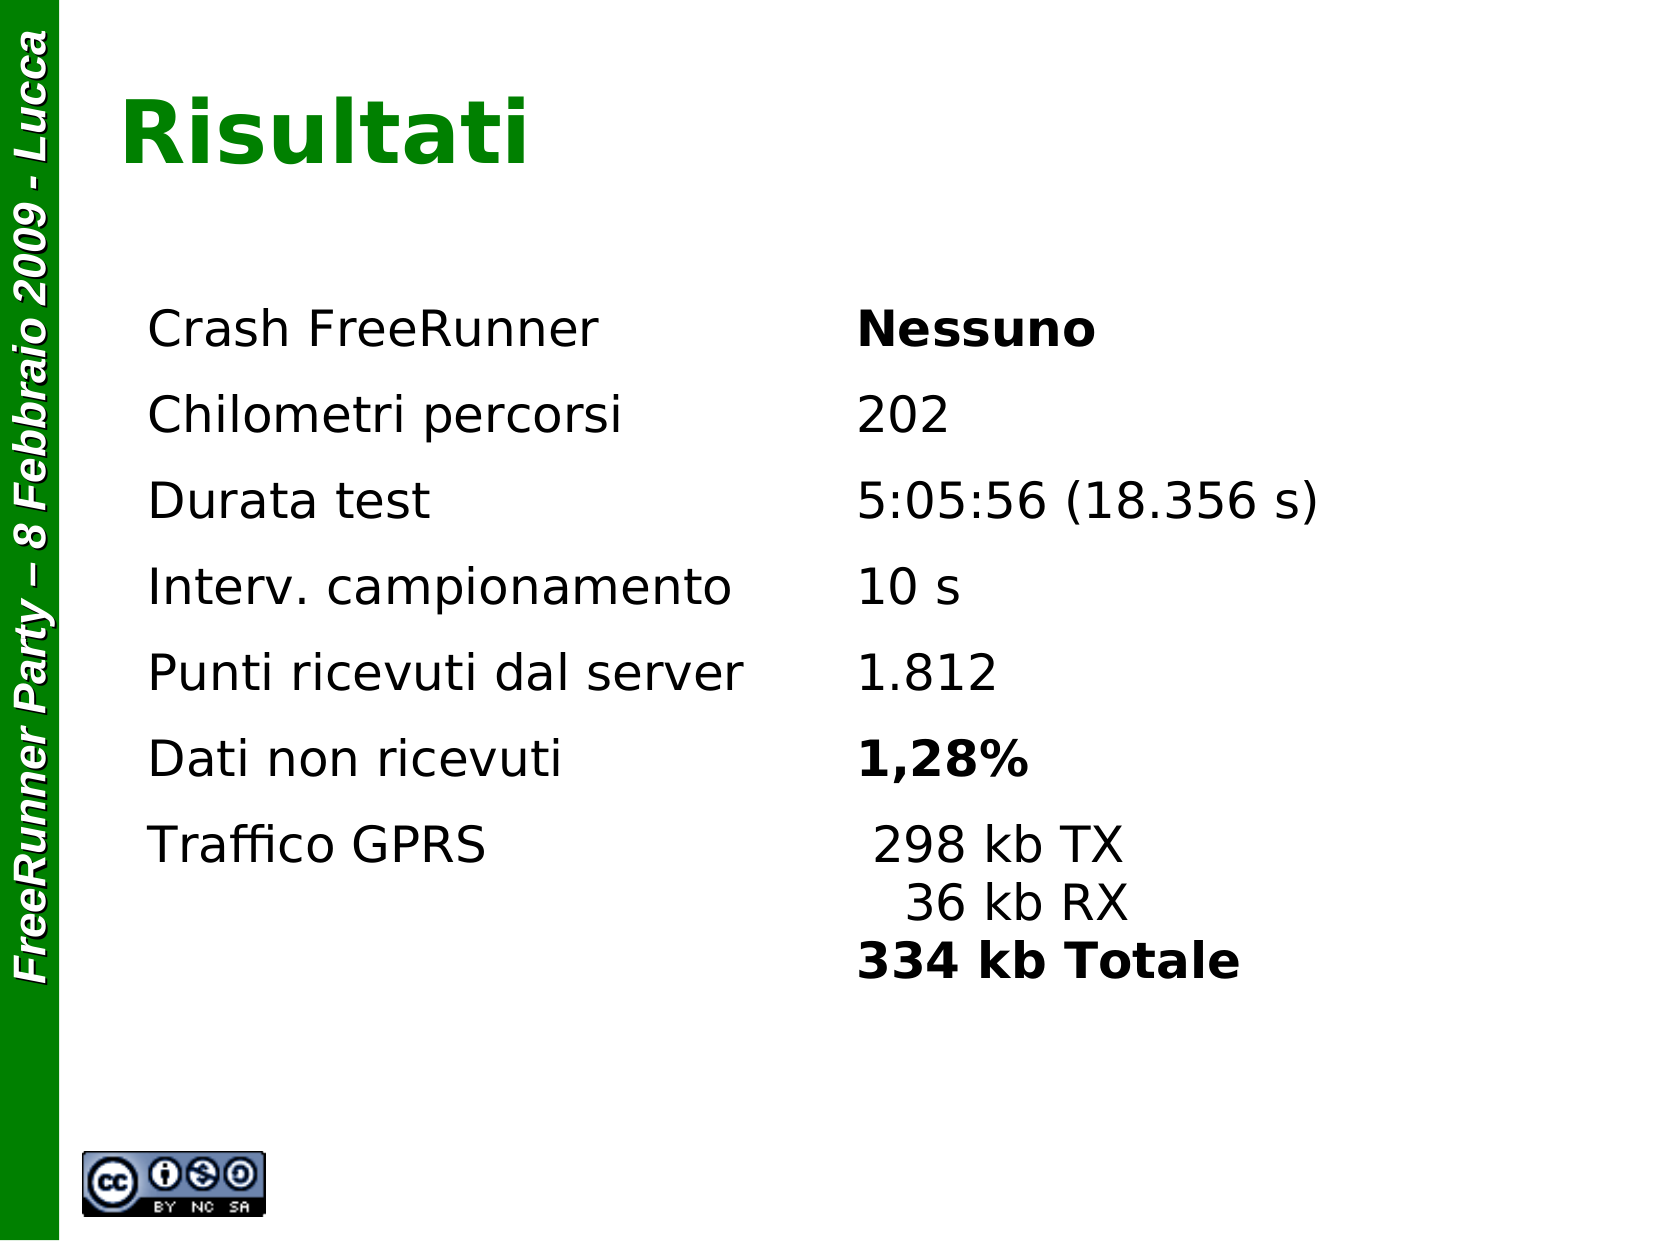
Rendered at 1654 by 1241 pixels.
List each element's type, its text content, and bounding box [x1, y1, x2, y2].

picture [82, 1151, 266, 1217]
title Risultati [118, 36, 1394, 229]
list Crash FreeRunner Nessuno Chilometri percorsi 202 Durata test 5:05:56 (18.356 s) Interv. campionamento 10 s Punti ricevuti dal server 1.812 Dati non ricevuti 1,28% Traffico GPRS 298 kb TX 36 kb RX 334 kb Totale [147, 300, 1536, 1063]
